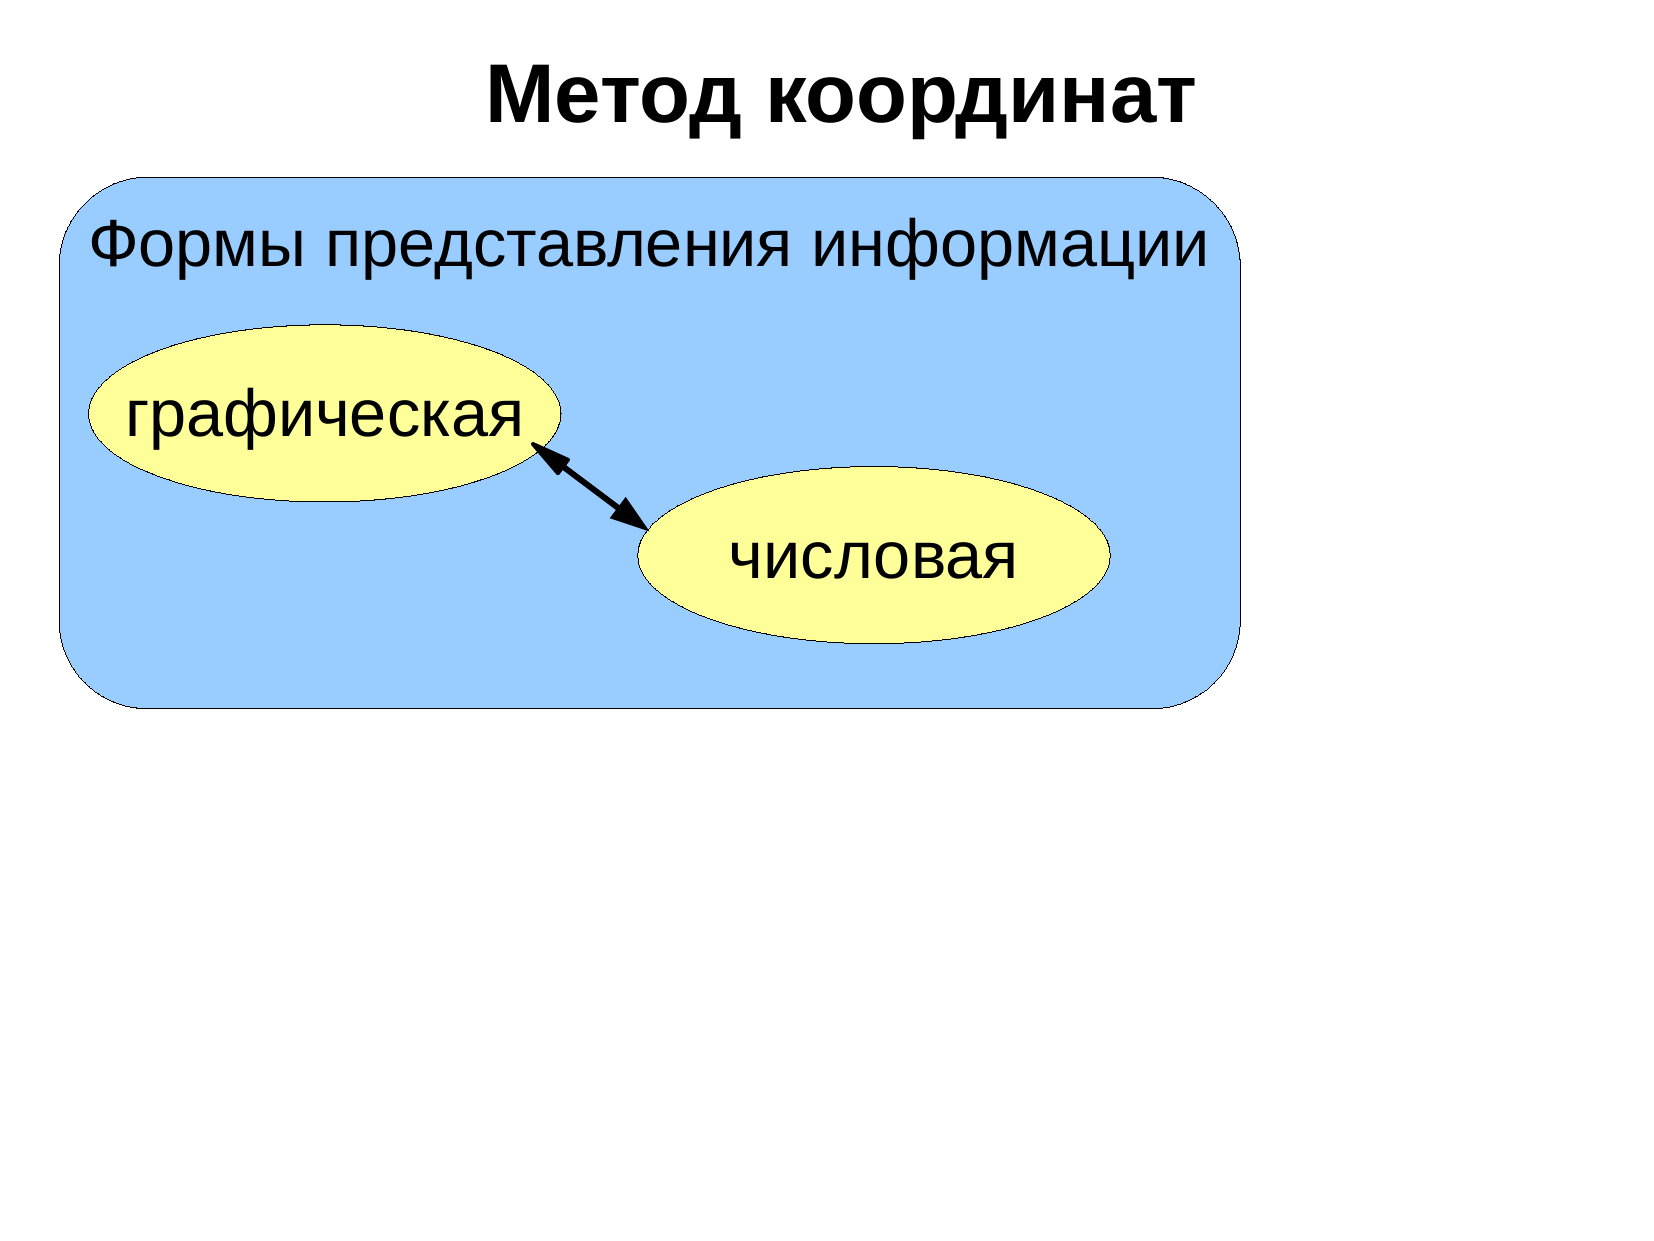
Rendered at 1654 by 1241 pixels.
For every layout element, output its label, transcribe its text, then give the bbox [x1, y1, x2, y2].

text_box графическая [88, 324, 562, 502]
text_box Метод координат [177, 39, 1506, 148]
text_box Формы представления информации [59, 177, 1241, 709]
text_box числовая [637, 466, 1111, 644]
